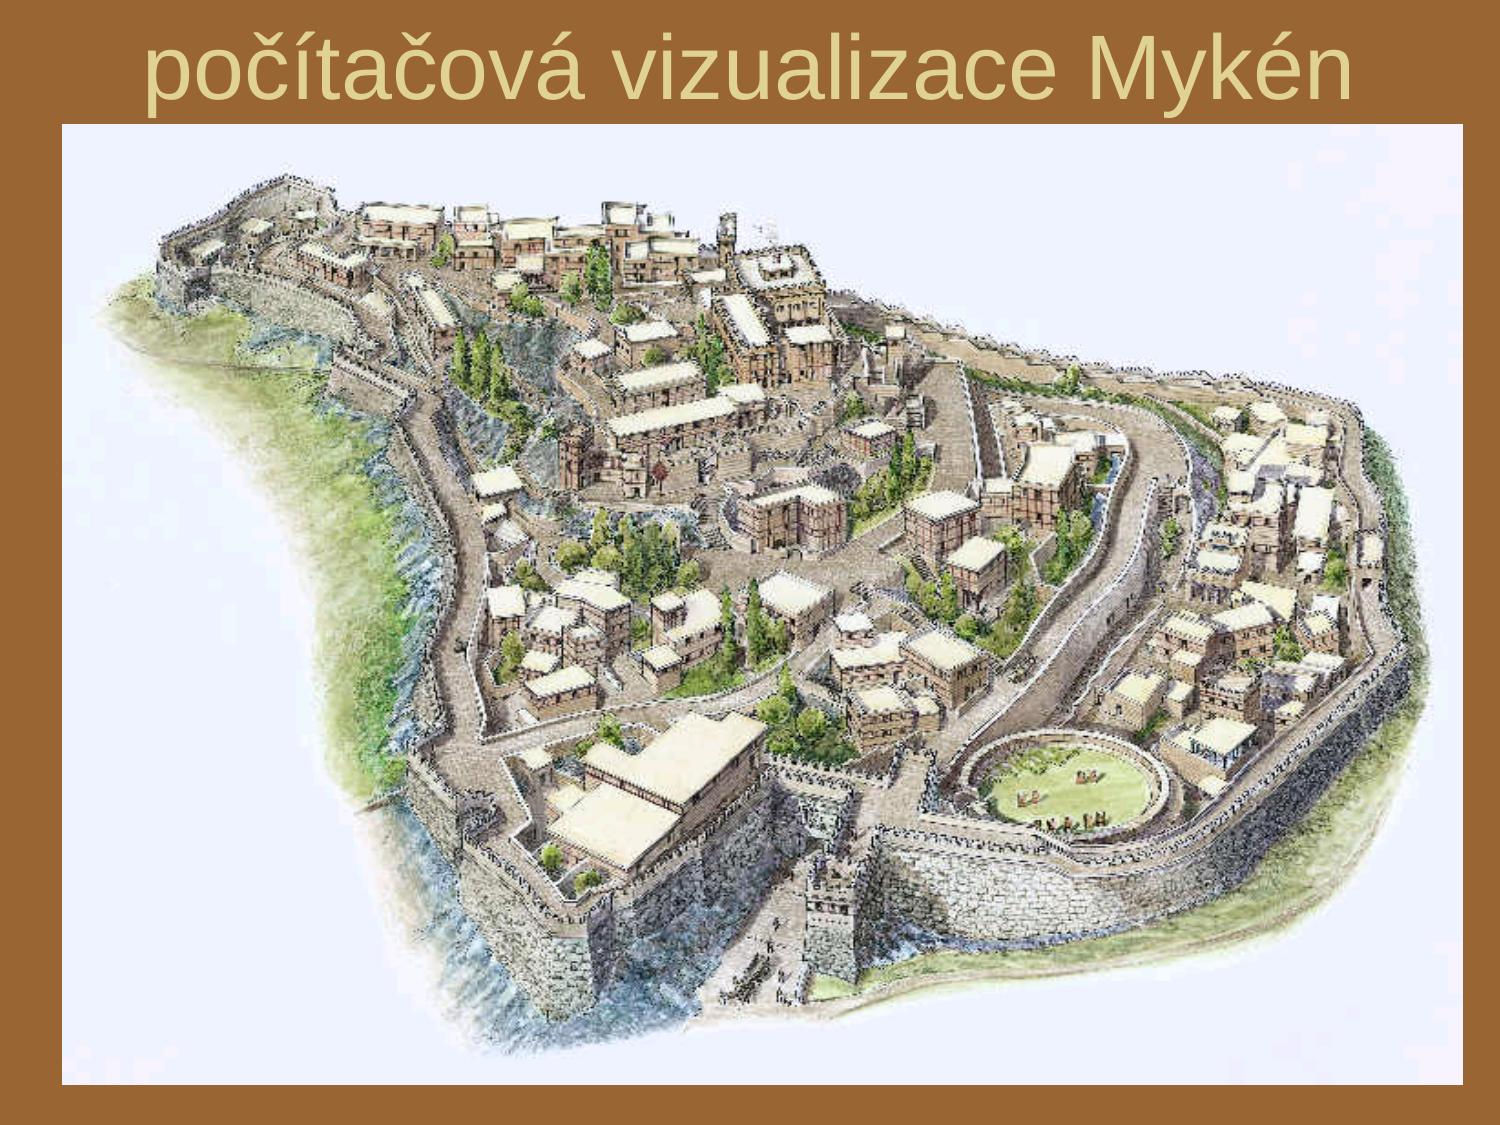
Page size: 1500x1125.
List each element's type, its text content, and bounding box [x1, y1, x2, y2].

picture [62, 124, 1463, 1085]
title počítačová vizualizace Mykén [75, 0, 1426, 124]
